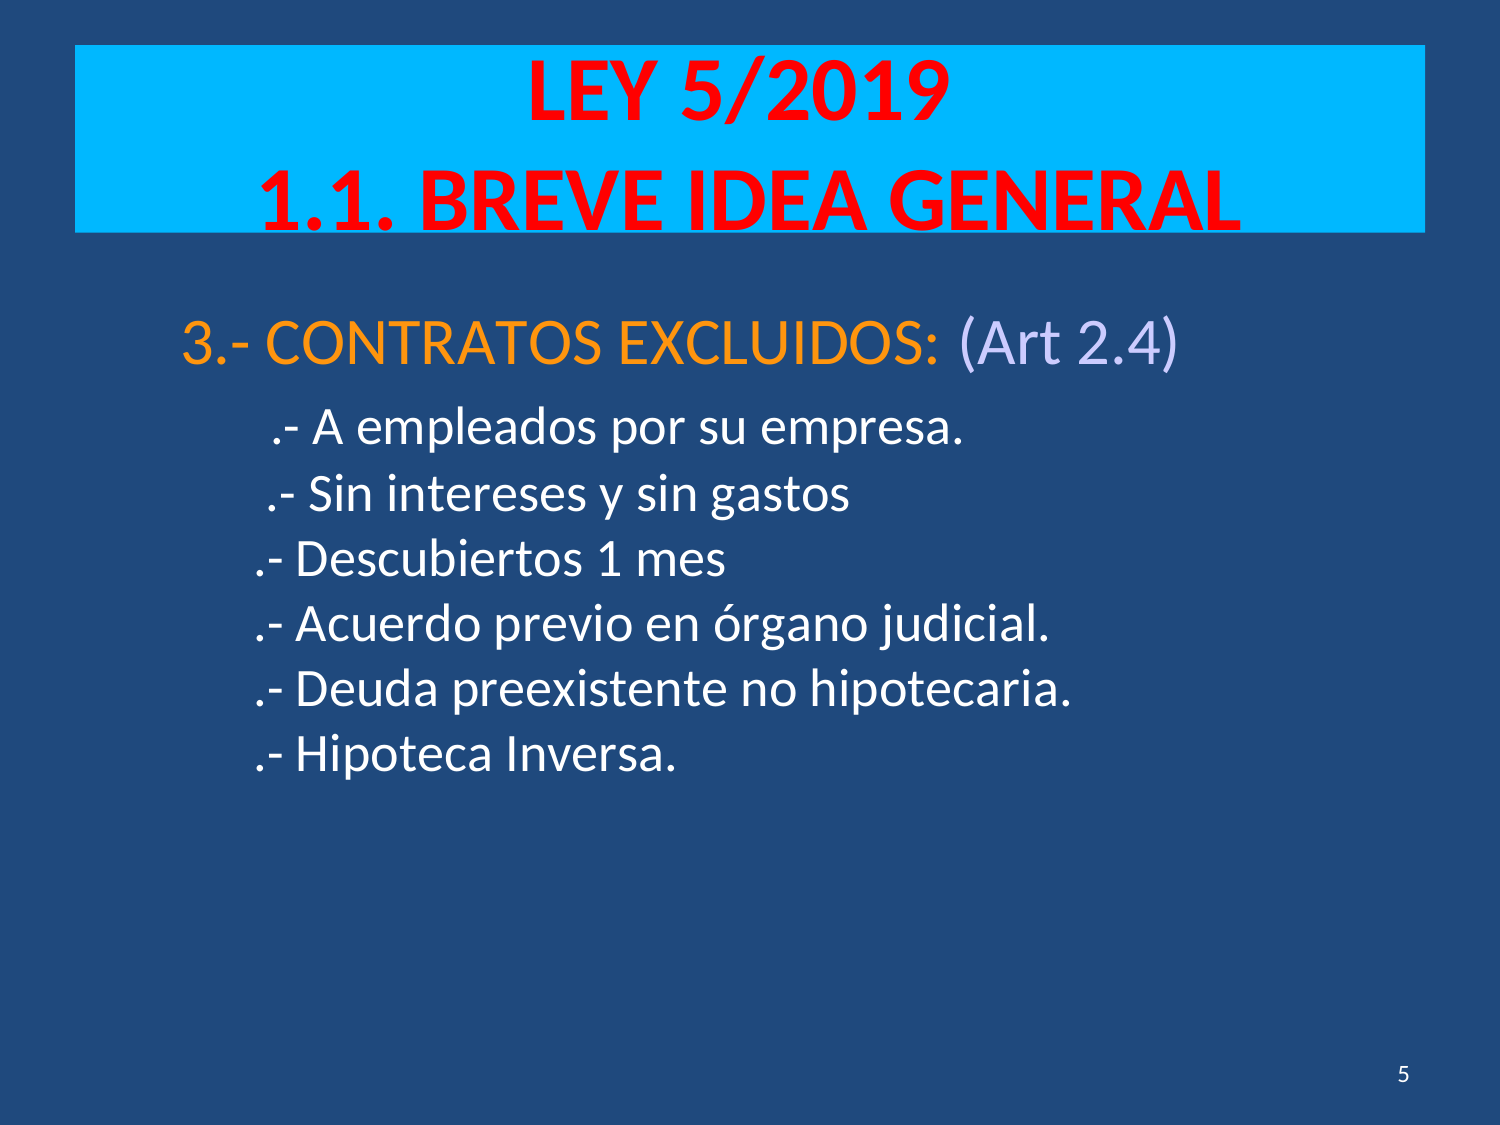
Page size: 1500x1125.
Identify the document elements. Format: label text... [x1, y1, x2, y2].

text_box 3.- CONTRATOS EXCLUIDOS: (Art 2.4) .- A empleados por su empresa. .- Sin intereses y sin gastos .- Descubiertos 1 mes .- Acuerdo previo en órgano judicial. .- Deuda preexistente no hipotecaria. .- Hipoteca Inversa. [165, 290, 1369, 945]
text_box LEY 5/2019 1.1. BREVE IDEA GENERAL [75, 45, 1426, 233]
text_box <número> [1074, 1042, 1426, 1103]
